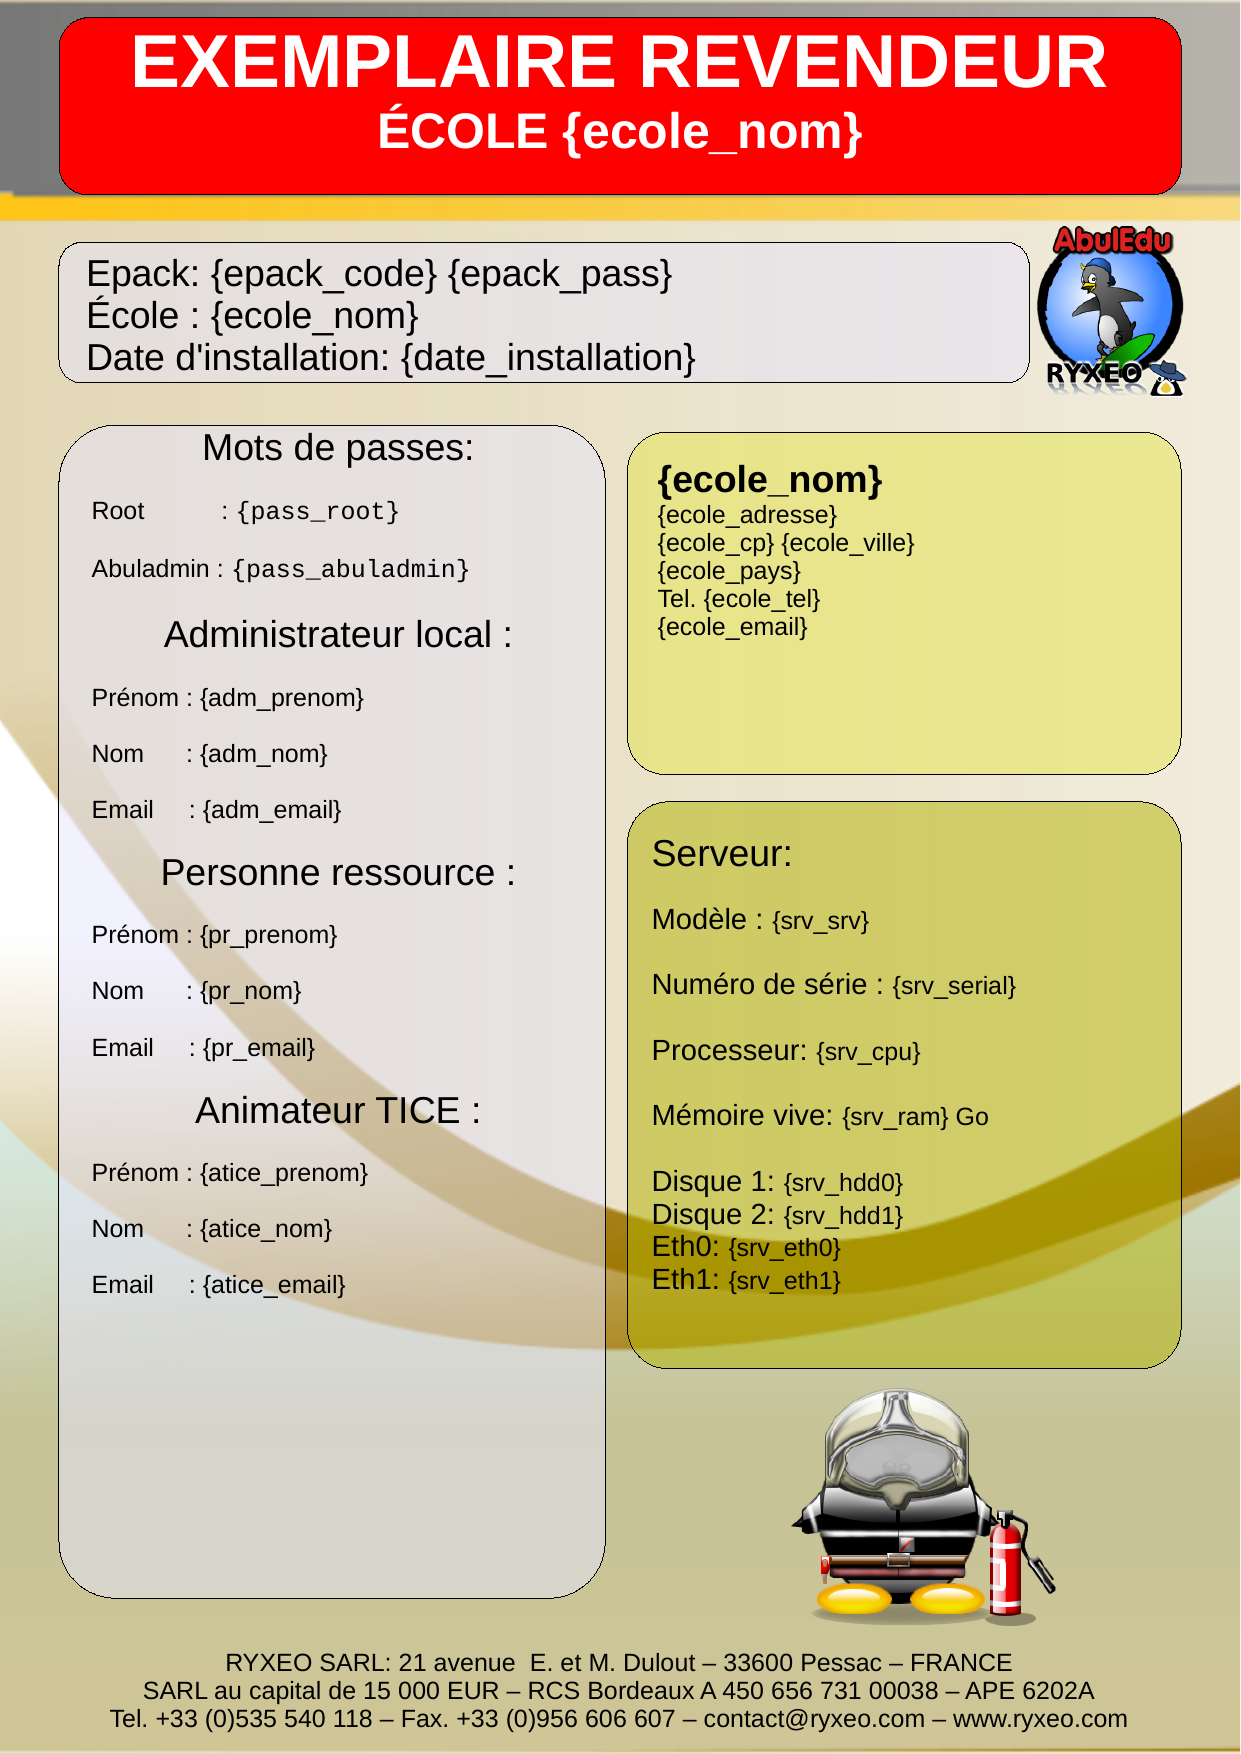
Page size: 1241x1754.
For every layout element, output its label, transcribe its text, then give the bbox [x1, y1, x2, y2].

text_box [58, 242, 1030, 381]
text_box Serveur: Modèle : {srv_srv} Numéro de série : {srv_serial} Processeur: {srv_cpu} Mémoire vive: {srv_ram} Go Disque 1: {srv_hdd0} Disque 2: {srv_hdd1} Eth0: {srv_eth0} Eth1: {srv_eth1} [636, 825, 1156, 1304]
text_box EXEMPLAIRE REVENDEUR ÉCOLE {ecole_nom} [59, 11, 1182, 195]
text_box {ecole_nom} {ecole_adresse} {ecole_cp} {ecole_ville} {ecole_pays} Tel. {ecole_tel} {ecole_email} [642, 451, 1162, 649]
text_box Mots de passes: Root : {pass_root} Abuladmin : {pass_abuladmin} Administrateur local : Prénom : {adm_prenom} Nom : {adm_nom} Email : {adm_email} Personne ressource : Prénom : {pr_prenom} Nom : {pr_nom} Email : {pr_email} Animateur TICE : Prénom : {atice_prenom} Nom : {atice_nom} Email : {atice_email} [76, 419, 601, 1307]
text_box Epack: {epack_code} {epack_pass} École : {ecole_nom} Date d'installation: {date_installation} [71, 245, 1017, 387]
picture [0, 0, 1241, 1754]
text_box RYXEO SARL: 21 avenue E. et M. Dulout – 33600 Pessac – FRANCE SARL au capital de 15 000 EUR – RCS Bordeaux A 450 656 731 00038 – APE 6202A Tel. +33 (0)535 540 118 – Fax. +33 (0)956 606 607 – contact@ryxeo.com – www.ryxeo.com [59, 1641, 1182, 1741]
text_box [627, 432, 1182, 775]
text_box [627, 801, 1182, 1369]
text_box [58, 441, 606, 1599]
